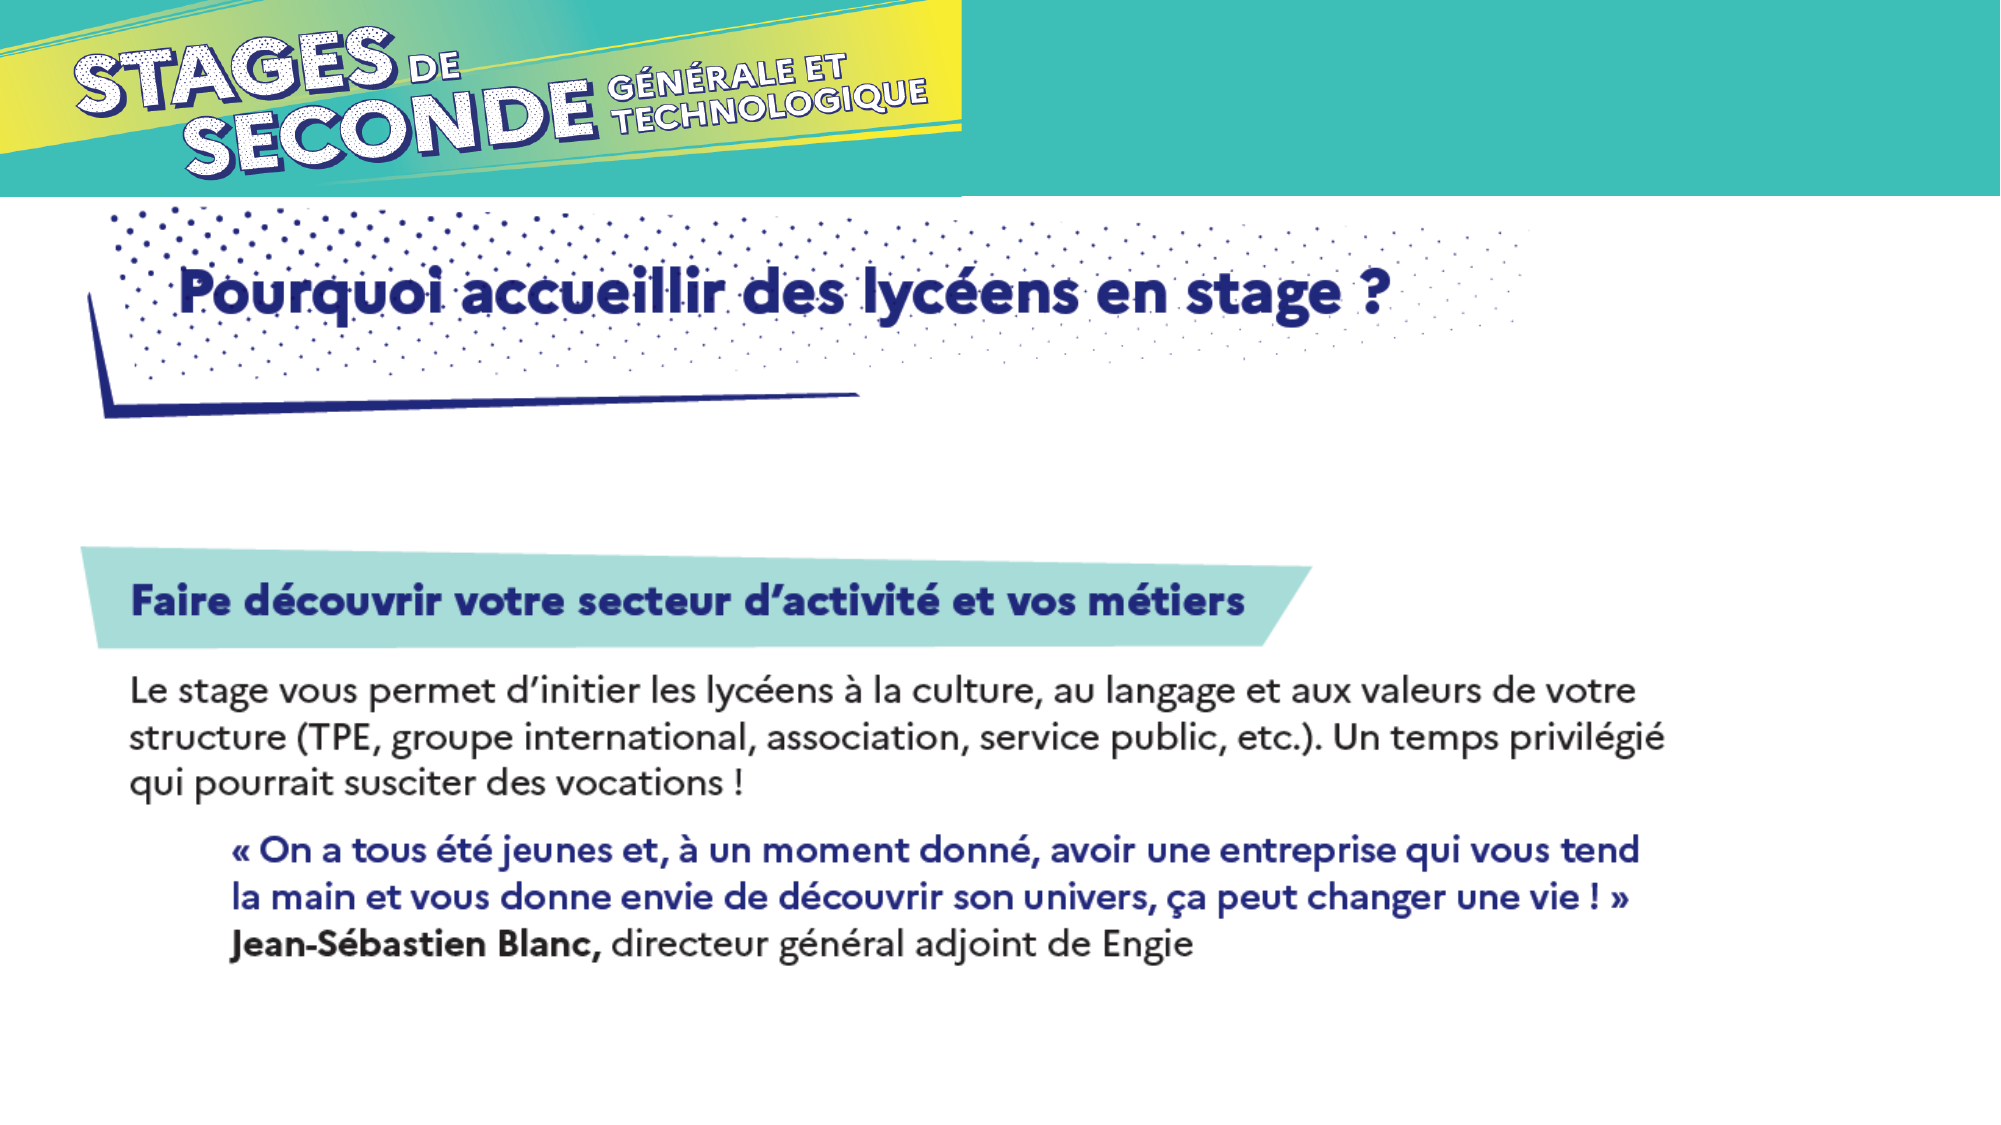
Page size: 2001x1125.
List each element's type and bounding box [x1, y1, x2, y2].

text_box [962, 0, 2000, 196]
picture [34, 517, 1790, 1016]
picture [0, 0, 1626, 450]
